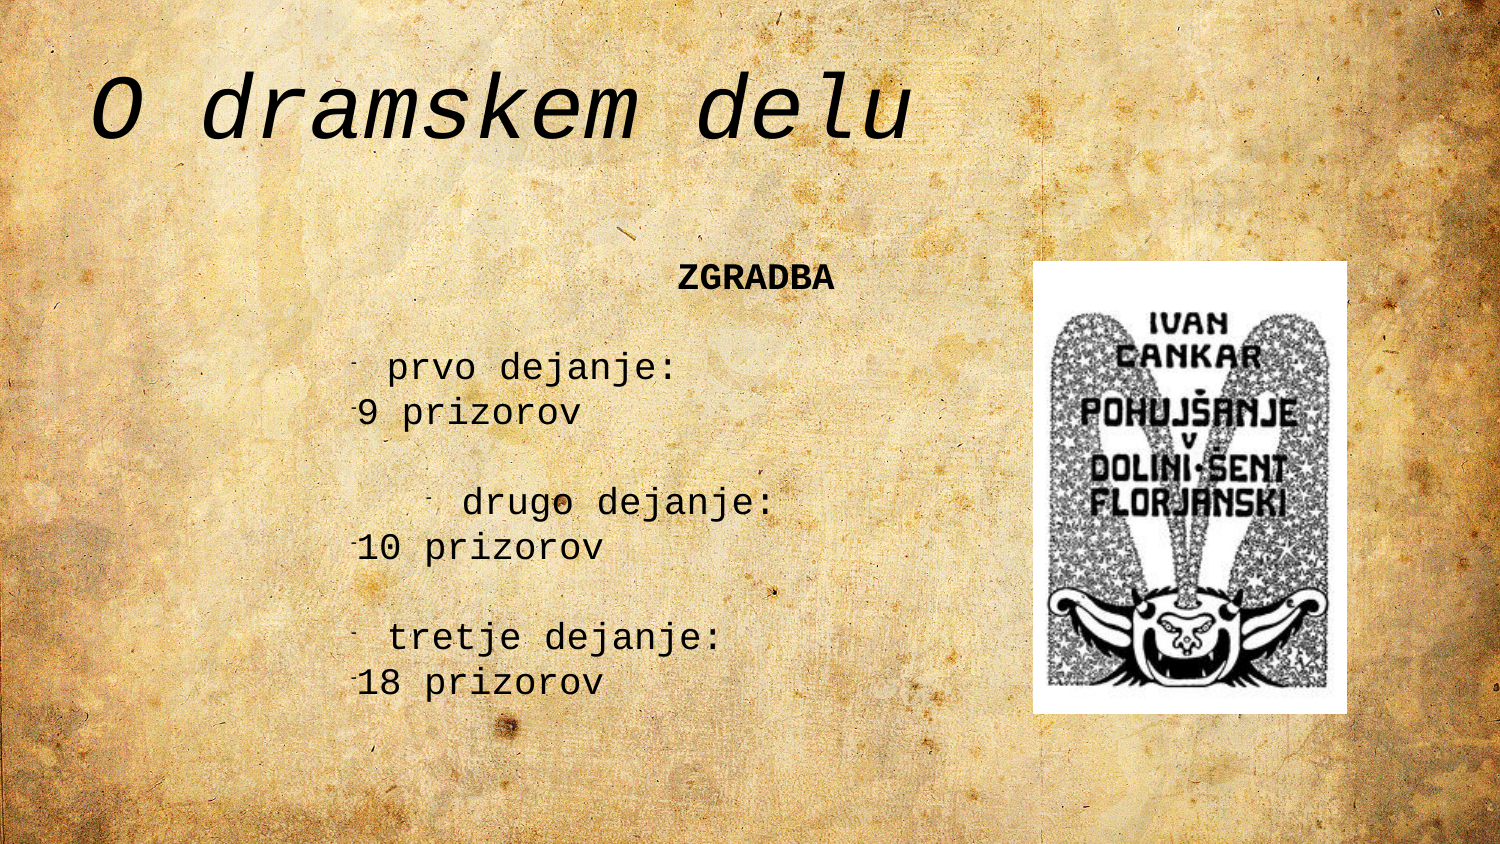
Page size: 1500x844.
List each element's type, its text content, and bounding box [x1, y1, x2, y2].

picture [0, 0, 1500, 844]
text_box ZGRADBA prvo dejanje: 9 prizorov drugo dejanje: 10 prizorov tretje dejanje: 18 prizorov [336, 244, 1176, 710]
